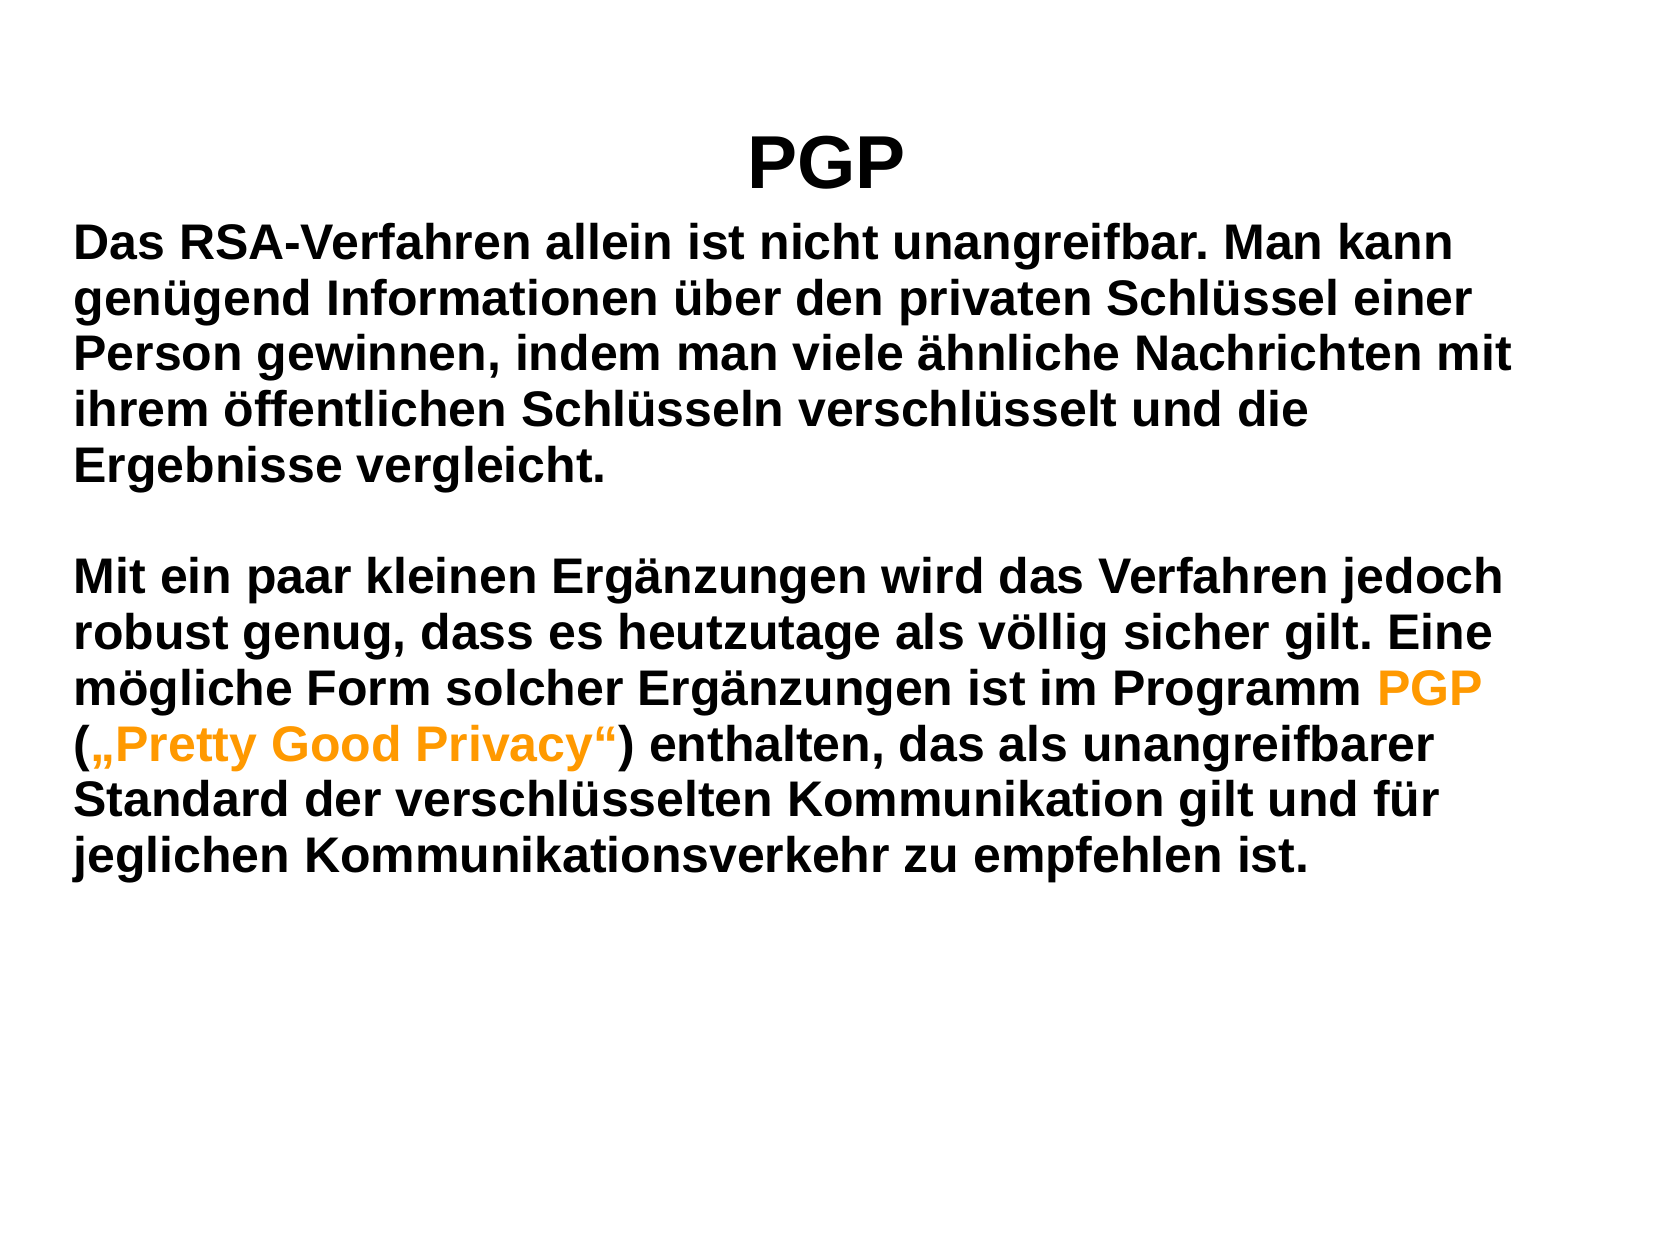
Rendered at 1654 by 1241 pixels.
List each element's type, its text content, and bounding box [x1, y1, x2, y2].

title PGP [88, 88, 1565, 206]
text_box Das RSA-Verfahren allein ist nicht unangreifbar. Man kann genügend Informationen über den privaten Schlüssel einer Person gewinnen, indem man viele ähnliche Nachrichten mit ihrem öffentlichen Schlüsseln verschlüsselt und die Ergebnisse vergleicht. Mit ein paar kleinen Ergänzungen wird das Verfahren jedoch robust genug, dass es heutzutage als völlig sicher gilt. Eine mögliche Form solcher Ergänzungen ist im Programm PGP („Pretty Good Privacy“) enthalten, das als unangreifbarer Standard der verschlüsselten Kommunikation gilt und für jeglichen Kommunikationsverkehr zu empfehlen ist. [59, 206, 1595, 891]
